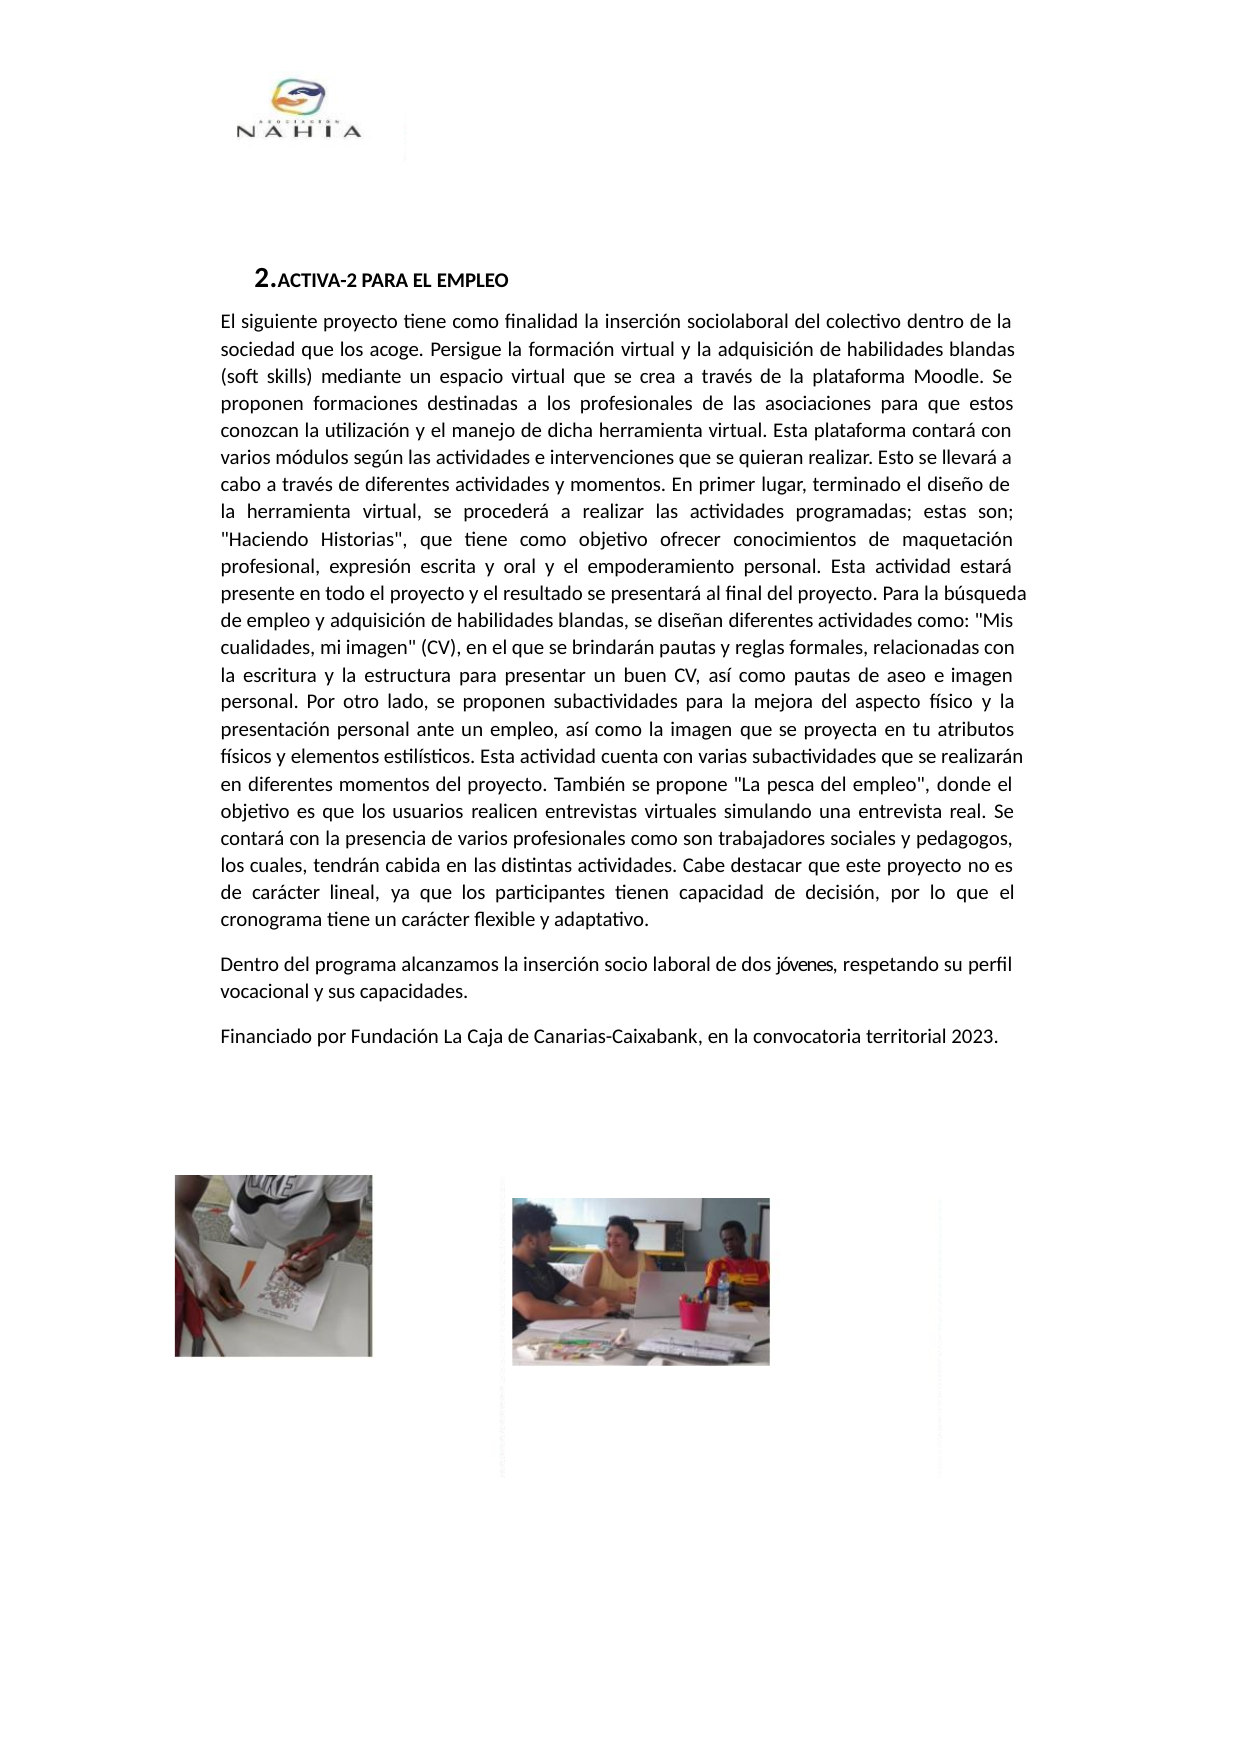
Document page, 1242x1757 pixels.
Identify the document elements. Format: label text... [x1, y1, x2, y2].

text_box El siguiente proyecto tiene como finalidad la inserción sociolaboral del colectivo dentro de la sociedad que los acoge. Persigue la formación virtual y la adquisición de habilidades blandas (soft skills) mediante un espacio virtual que se crea a través de la plataforma Moodle. Se proponen formaciones destinadas a los profesionales de las asociaciones para que estos conozcan la utilización y el manejo de dicha herramienta virtual. Esta plataforma contará con varios módulos según las actividades e intervenciones que se quieran realizar. Esto se llevará a cabo a través de diferentes actividades y momentos. En primer lugar, terminado el diseño de la herramienta virtual, se procederá a realizar las actividades programadas; estas son; "Haciendo Historias", que tiene como objetivo ofrecer conocimientos de maquetación profesional, expresión escrita y oral y el empoderamiento personal. Esta actividad estará presente en todo el proyecto y el resultado se presentará al final del proyecto. Para la búsqueda de empleo y adquisición de habilidades blandas, se diseñan diferentes actividades como: "Mis cualidades, mi imagen" (CV), en el que se brindarán pautas y reglas formales, relacionadas con la escritura y la estructura para presentar un buen CV, así como pautas de aseo e imagen personal. Por otro lado, se proponen subactividades para la mejora del aspecto físico y la presentación personal ante un empleo, así como la imagen que se proyecta en tu atributos físicos y elementos estilísticos. Esta actividad cuenta con varias subactividades que se realizarán en diferentes momentos del proyecto. También se propone "La pesca del empleo", donde el objetivo es que los usuarios realicen entrevistas virtuales simulando una entrevista real. Se contará con la presencia de varios profesionales como son trabajadores sociales y pedagogos, los cuales, tendrán cabida en las distintas actividades. Cabe destacar que este proyecto no es de carácter lineal, ya que los participantes tienen capacidad de decisión, por lo que el cronograma tiene un carácter flexible y adaptativo. [220, 307, 1044, 931]
text_box Dentro del programa alcanzamos la inserción socio laboral de dos jóvenes, respetando su perfil vocacional y sus capacidades. [220, 950, 1033, 1003]
text_box [236, 71, 407, 164]
text_box 2.ACTIVA-2 PARA EL EMPLEO [254, 258, 538, 294]
text_box Financiado por Fundación La Caja de Canarias-Caixabank, en la convocatoria territorial 2023. [220, 1022, 1027, 1049]
text_box [174, 1175, 505, 1478]
text_box [512, 1198, 942, 1479]
